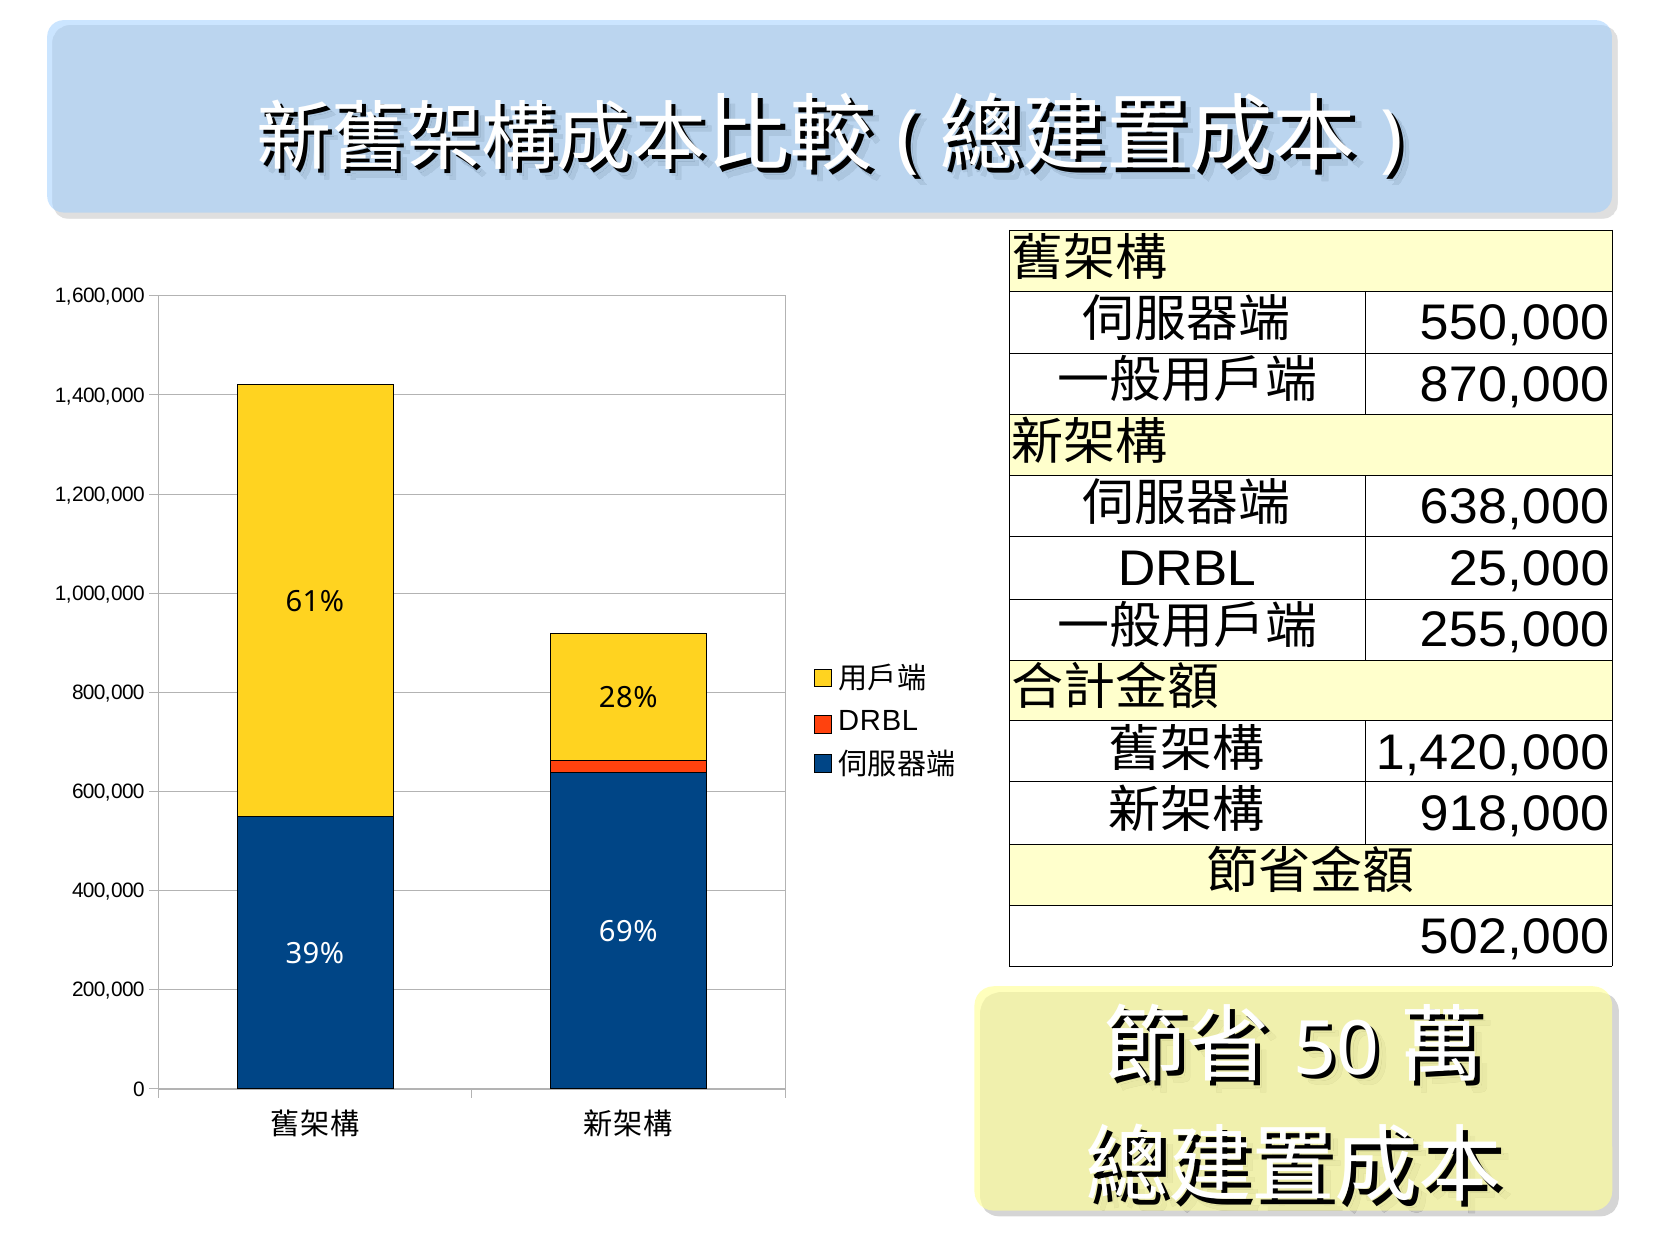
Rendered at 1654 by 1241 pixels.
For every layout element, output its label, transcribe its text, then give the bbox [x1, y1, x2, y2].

chart [35, 229, 1615, 1182]
text_box 節省50萬 總建置成本 [974, 986, 1613, 1211]
text_box 新舊架構成本比較(總建置成本) [47, 20, 1613, 213]
